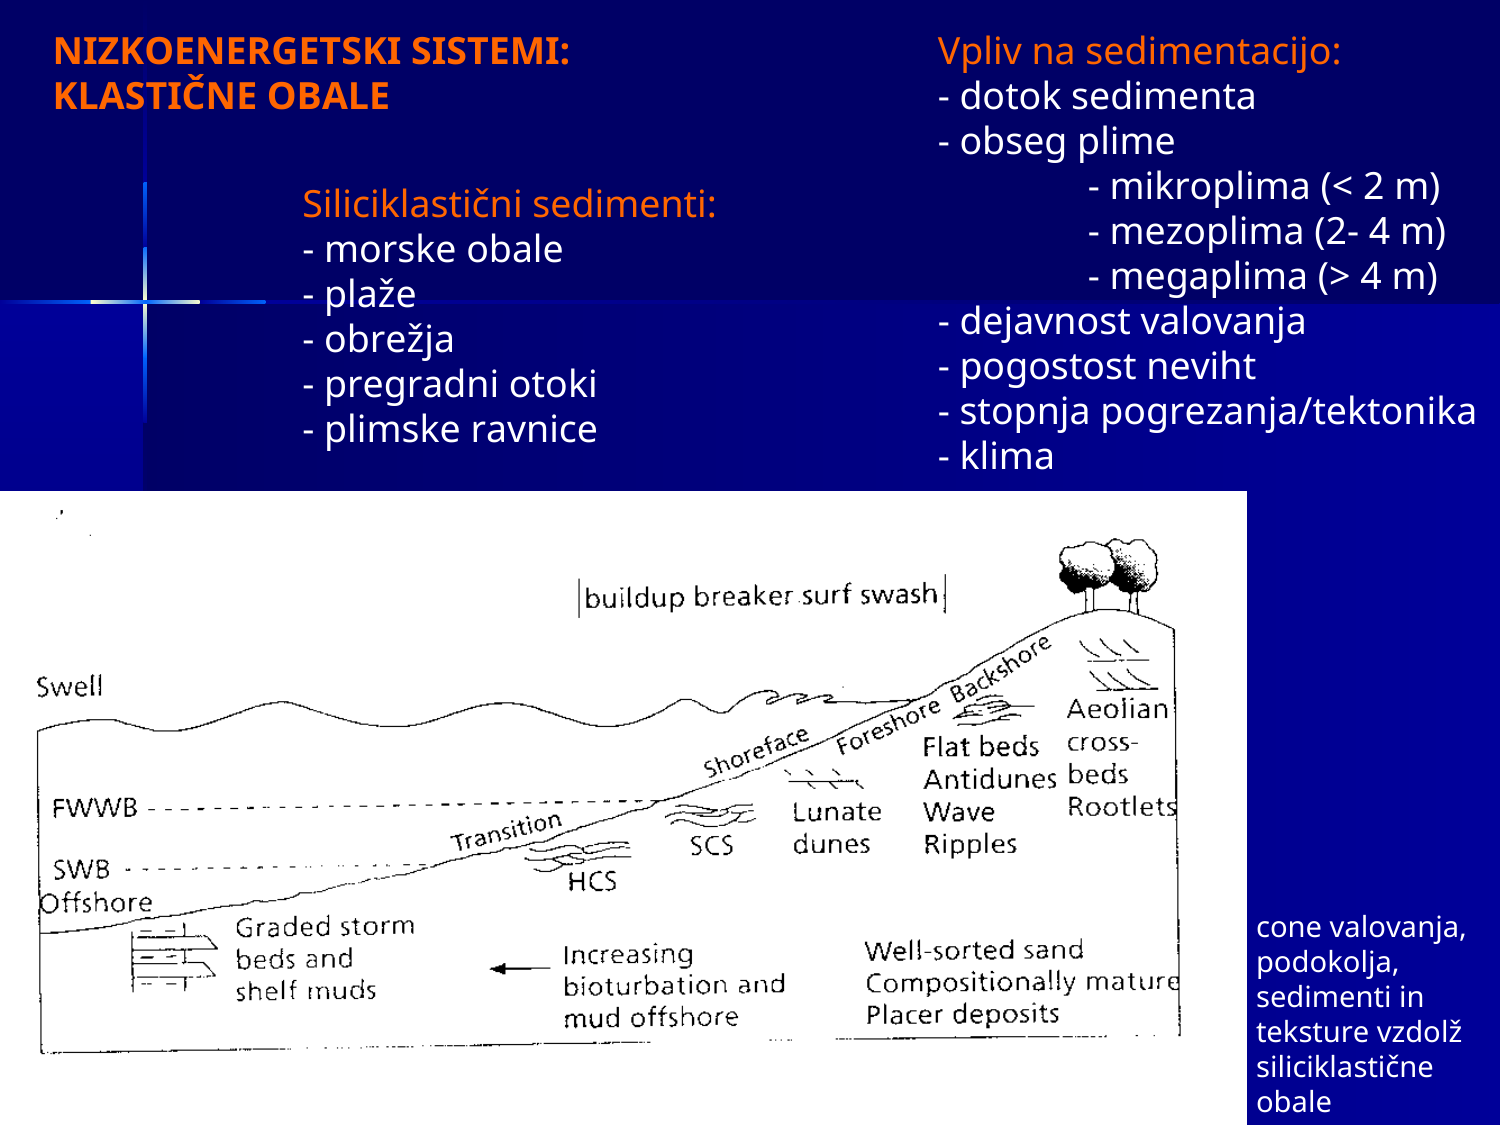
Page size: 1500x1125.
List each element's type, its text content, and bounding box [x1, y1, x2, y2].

picture [0, 491, 1247, 1125]
text_box NIZKOENERGETSKI SISTEMI: KLASTIČNE OBALE [37, 18, 586, 125]
text_box Vpliv na sedimentacijo: - dotok sedimenta - obseg plime - mikroplima (< 2 m) - mezoplima (2- 4 m) - megaplima (> 4 m) - dejavnost valovanja - pogostost neviht - stopnja pogrezanja/tektonika - klima [923, 18, 1493, 485]
text_box cone valovanja, podokolja, sedimenti in teksture vzdolž siliciklastične obale [1241, 900, 1483, 1125]
text_box Siliciklastični sedimenti: - morske obale - plaže - obrežja - pregradni otoki - plimske ravnice [287, 172, 733, 459]
